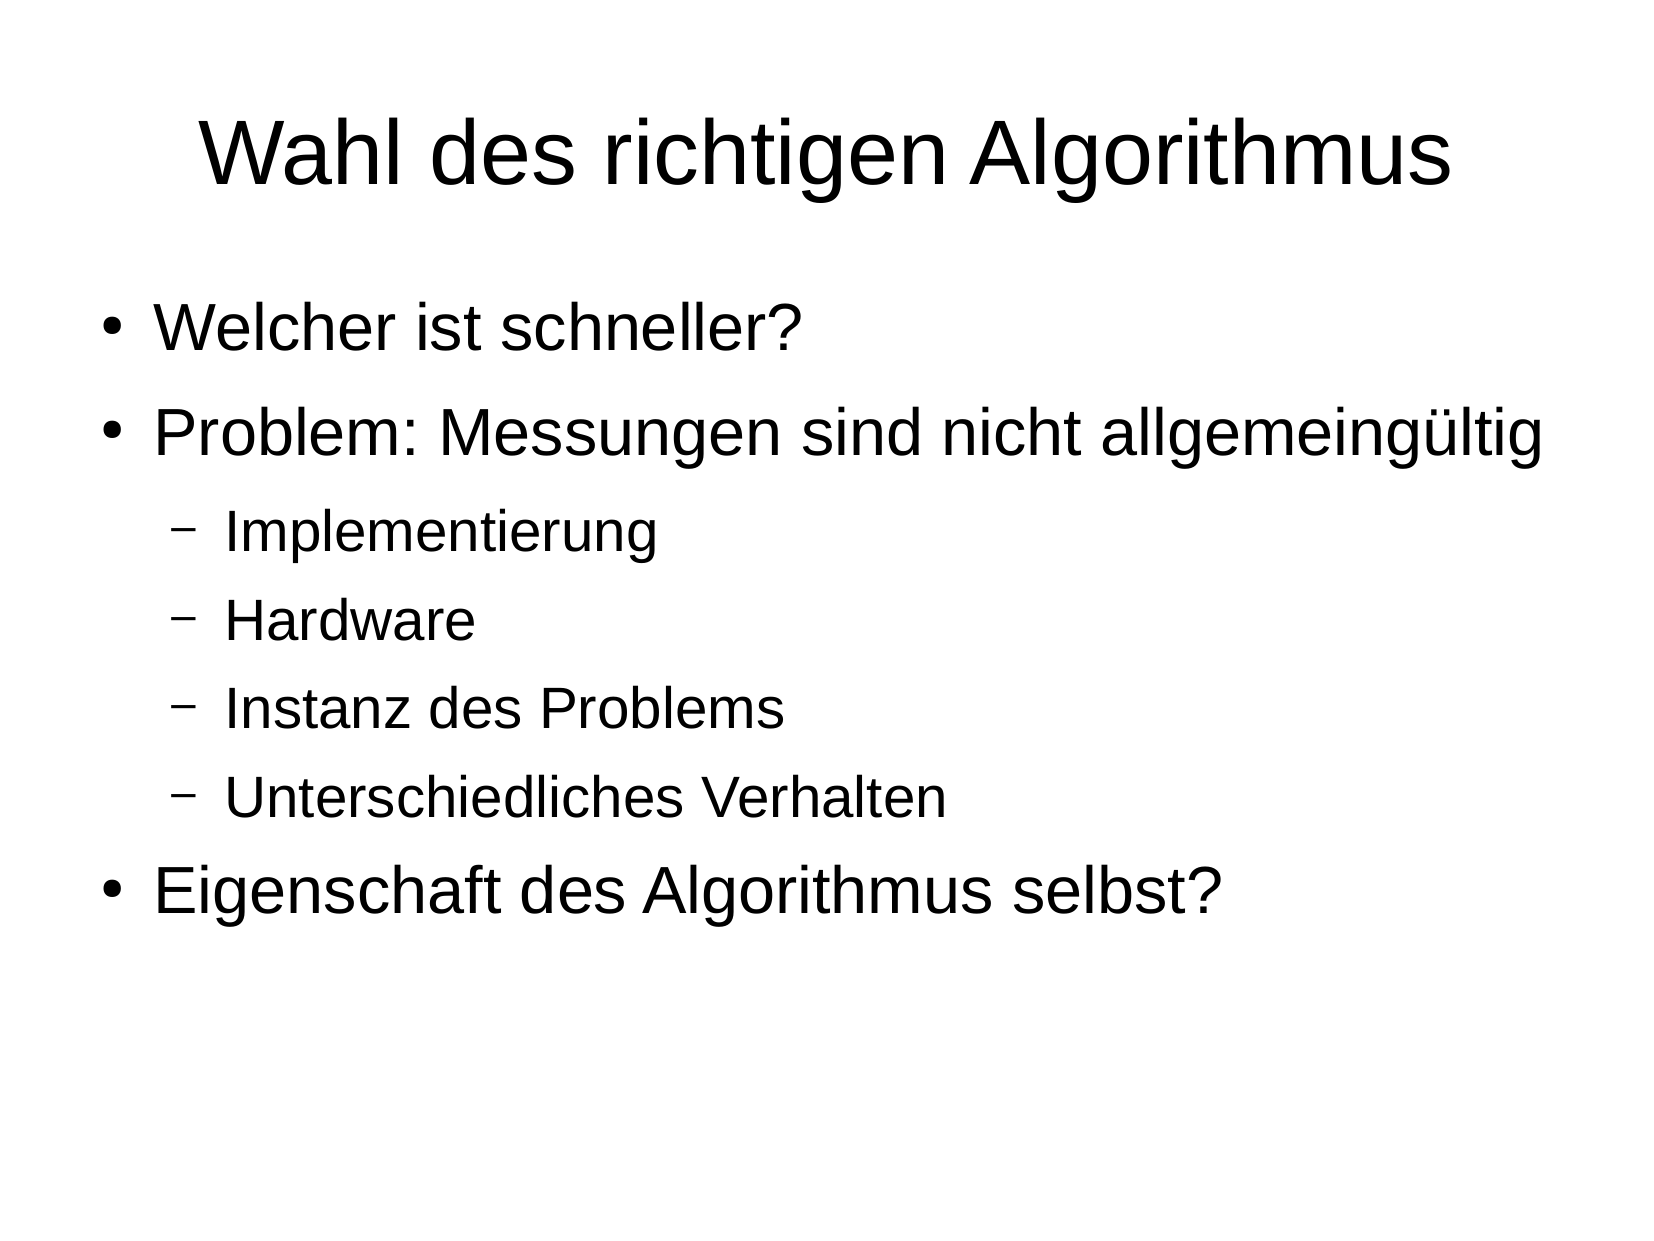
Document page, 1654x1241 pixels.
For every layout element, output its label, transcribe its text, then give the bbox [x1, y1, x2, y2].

title Wahl des richtigen Algorithmus [82, 49, 1571, 257]
list Welcher ist schneller? Problem: Messungen sind nicht allgemeingültig Implementierung Hardware Instanz des Problems Unterschiedliches Verhalten Eigenschaft des Algorithmus selbst? [82, 290, 1571, 1010]
